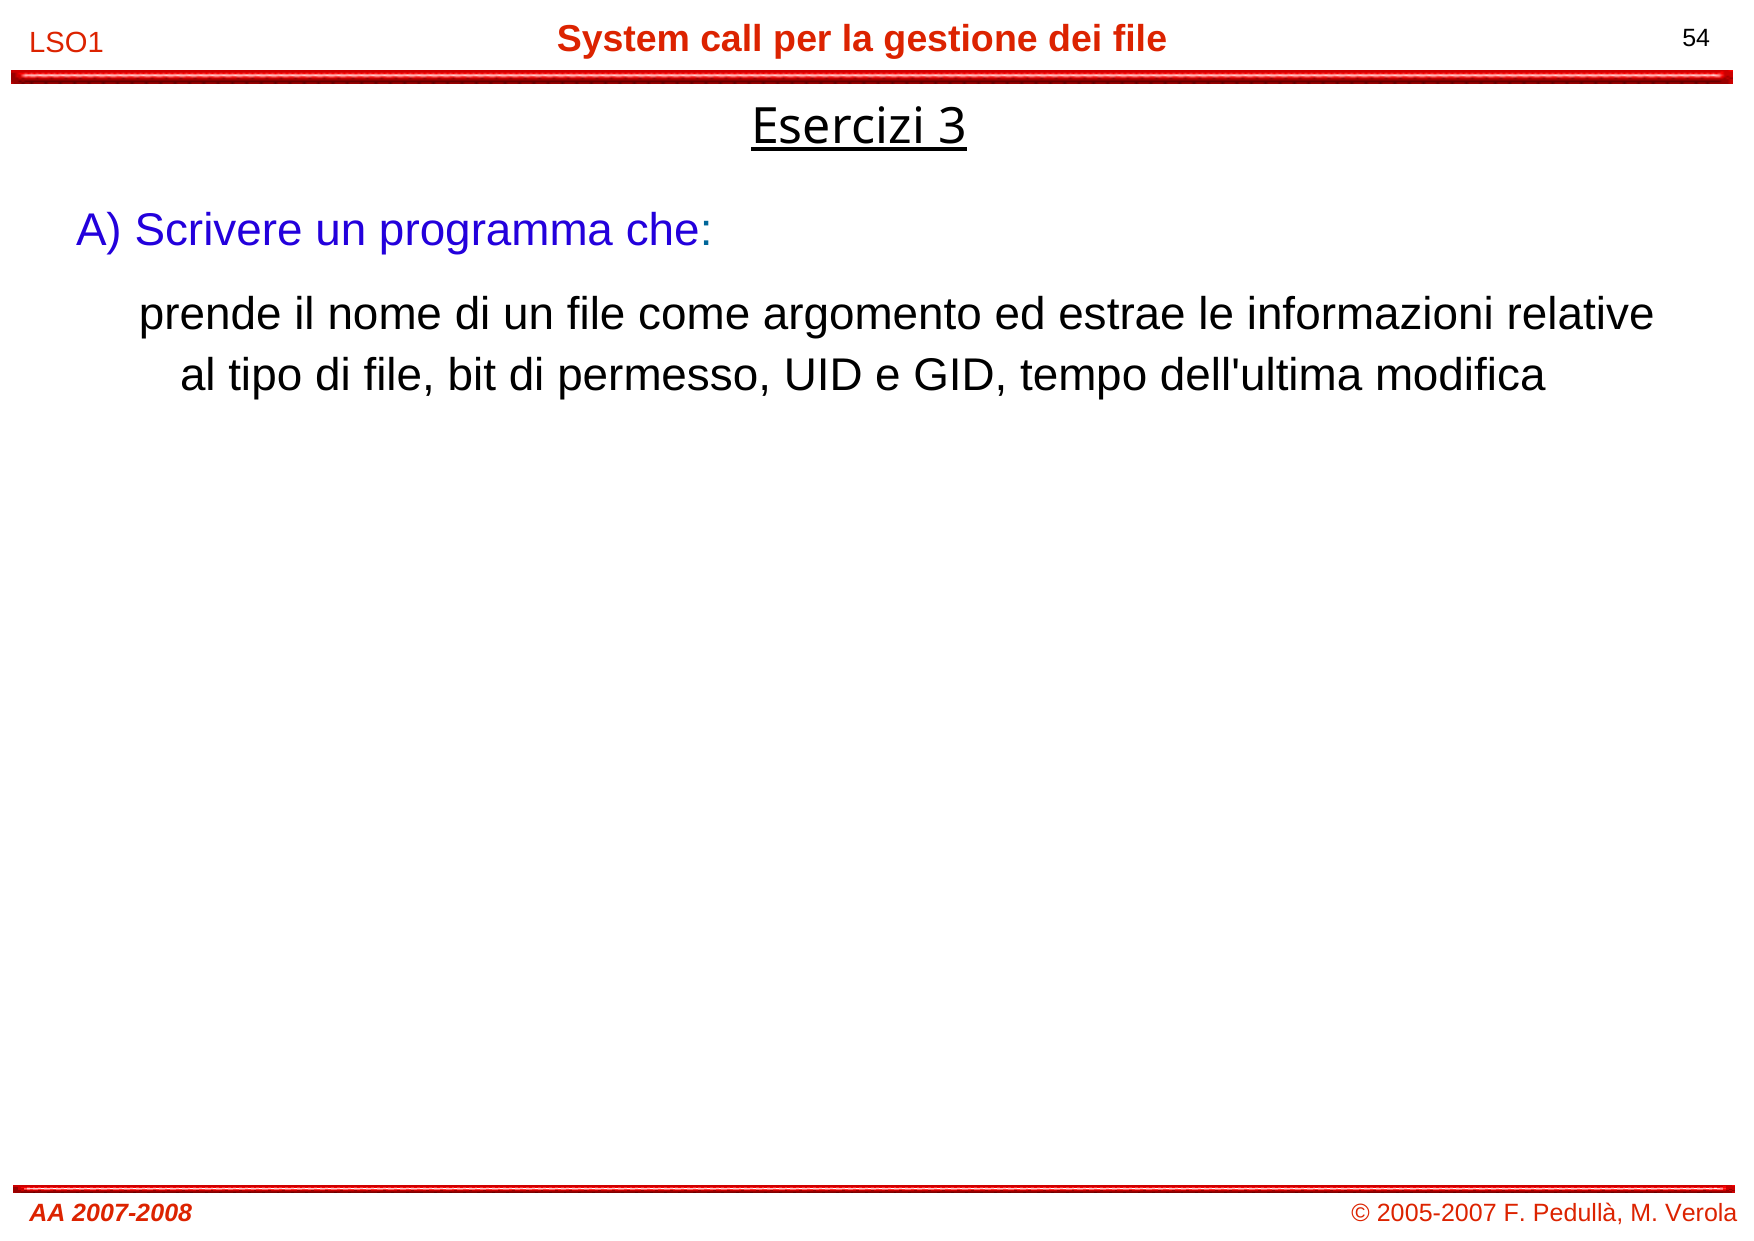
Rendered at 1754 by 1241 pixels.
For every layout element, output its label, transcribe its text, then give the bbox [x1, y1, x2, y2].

title Esercizi 3 [481, 78, 1250, 174]
list A) Scrivere un programma che: prende il nome di un file come argomento ed estrae le informazioni relative al tipo di file, bit di permesso, UID e GID, tempo dell'ultima modifica [58, 196, 1696, 546]
picture [11, 70, 1733, 84]
picture [13, 1185, 1735, 1193]
